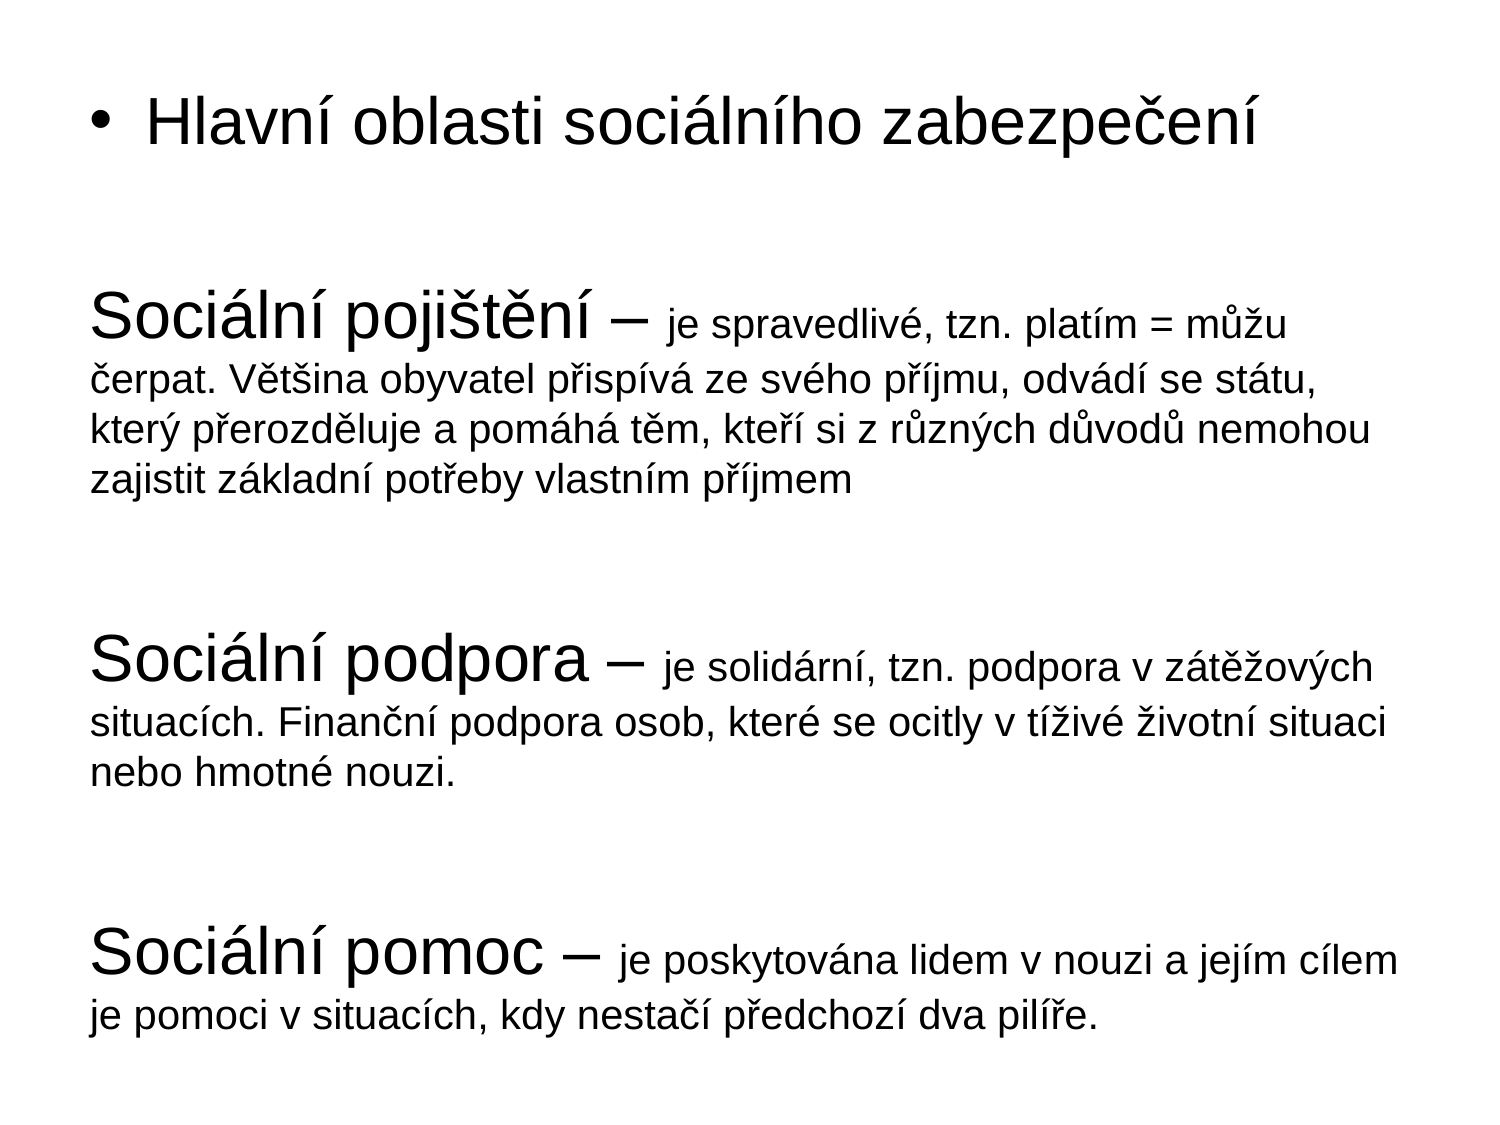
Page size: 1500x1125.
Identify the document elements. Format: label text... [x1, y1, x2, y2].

text_box Hlavní oblasti sociálního zabezpečení Sociální pojištění – je spravedlivé, tzn. platím = můžu čerpat. Většina obyvatel přispívá ze svého příjmu, odvádí se státu, který přerozděluje a pomáhá těm, kteří si z různých důvodů nemohou zajistit základní potřeby vlastním příjmem Sociální podpora – je solidární, tzn. podpora v zátěžových situacích. Finanční podpora osob, které se ocitly v tíživé životní situaci nebo hmotné nouzi. Sociální pomoc – je poskytována lidem v nouzi a jejím cílem je pomoci v situacích, kdy nestačí předchozí dva pilíře. [74, 70, 1425, 1005]
